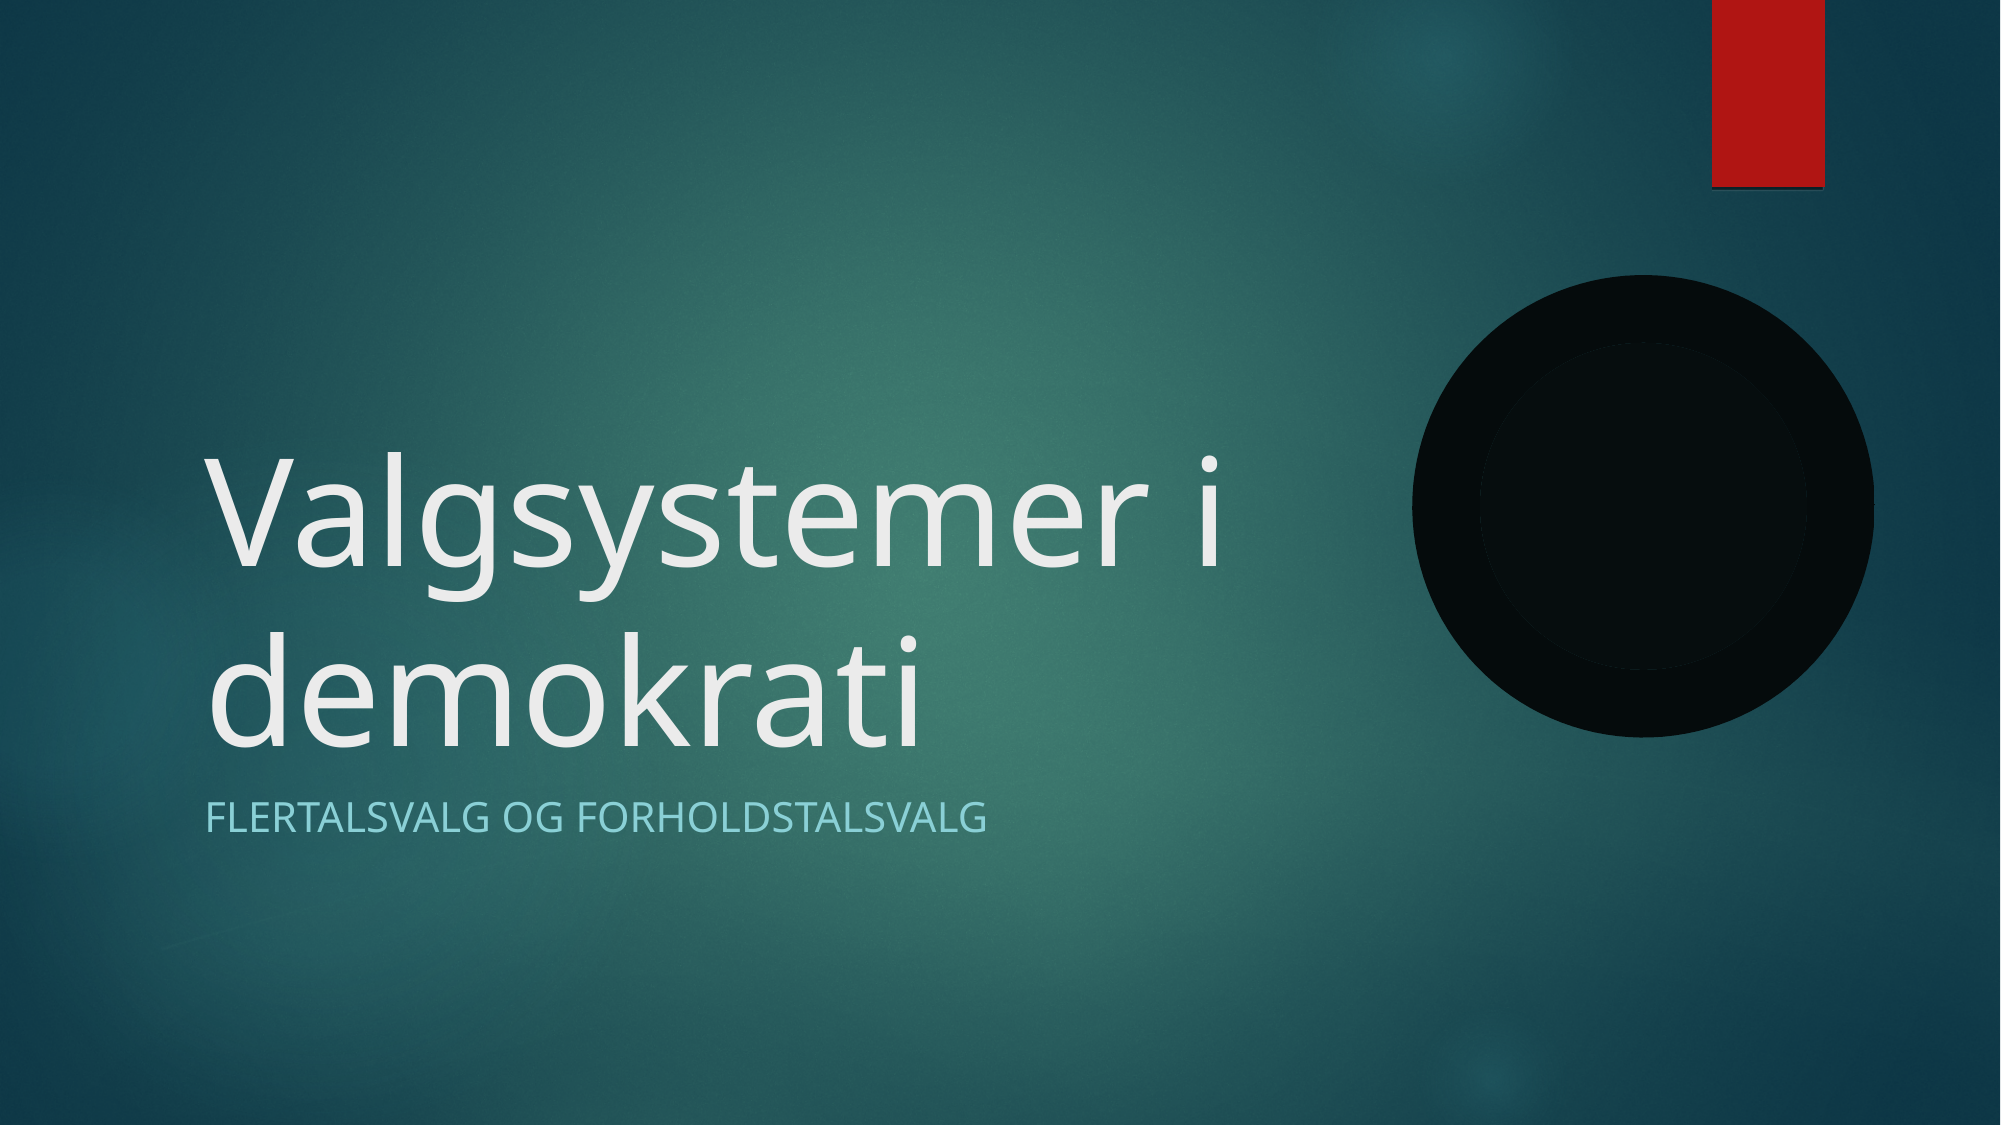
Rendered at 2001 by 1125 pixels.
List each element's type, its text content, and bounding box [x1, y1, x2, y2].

title Valgsystemer i demokrati [189, 237, 1638, 783]
subtitle Flertalsvalg og forholdstalsvalg [189, 783, 1638, 926]
